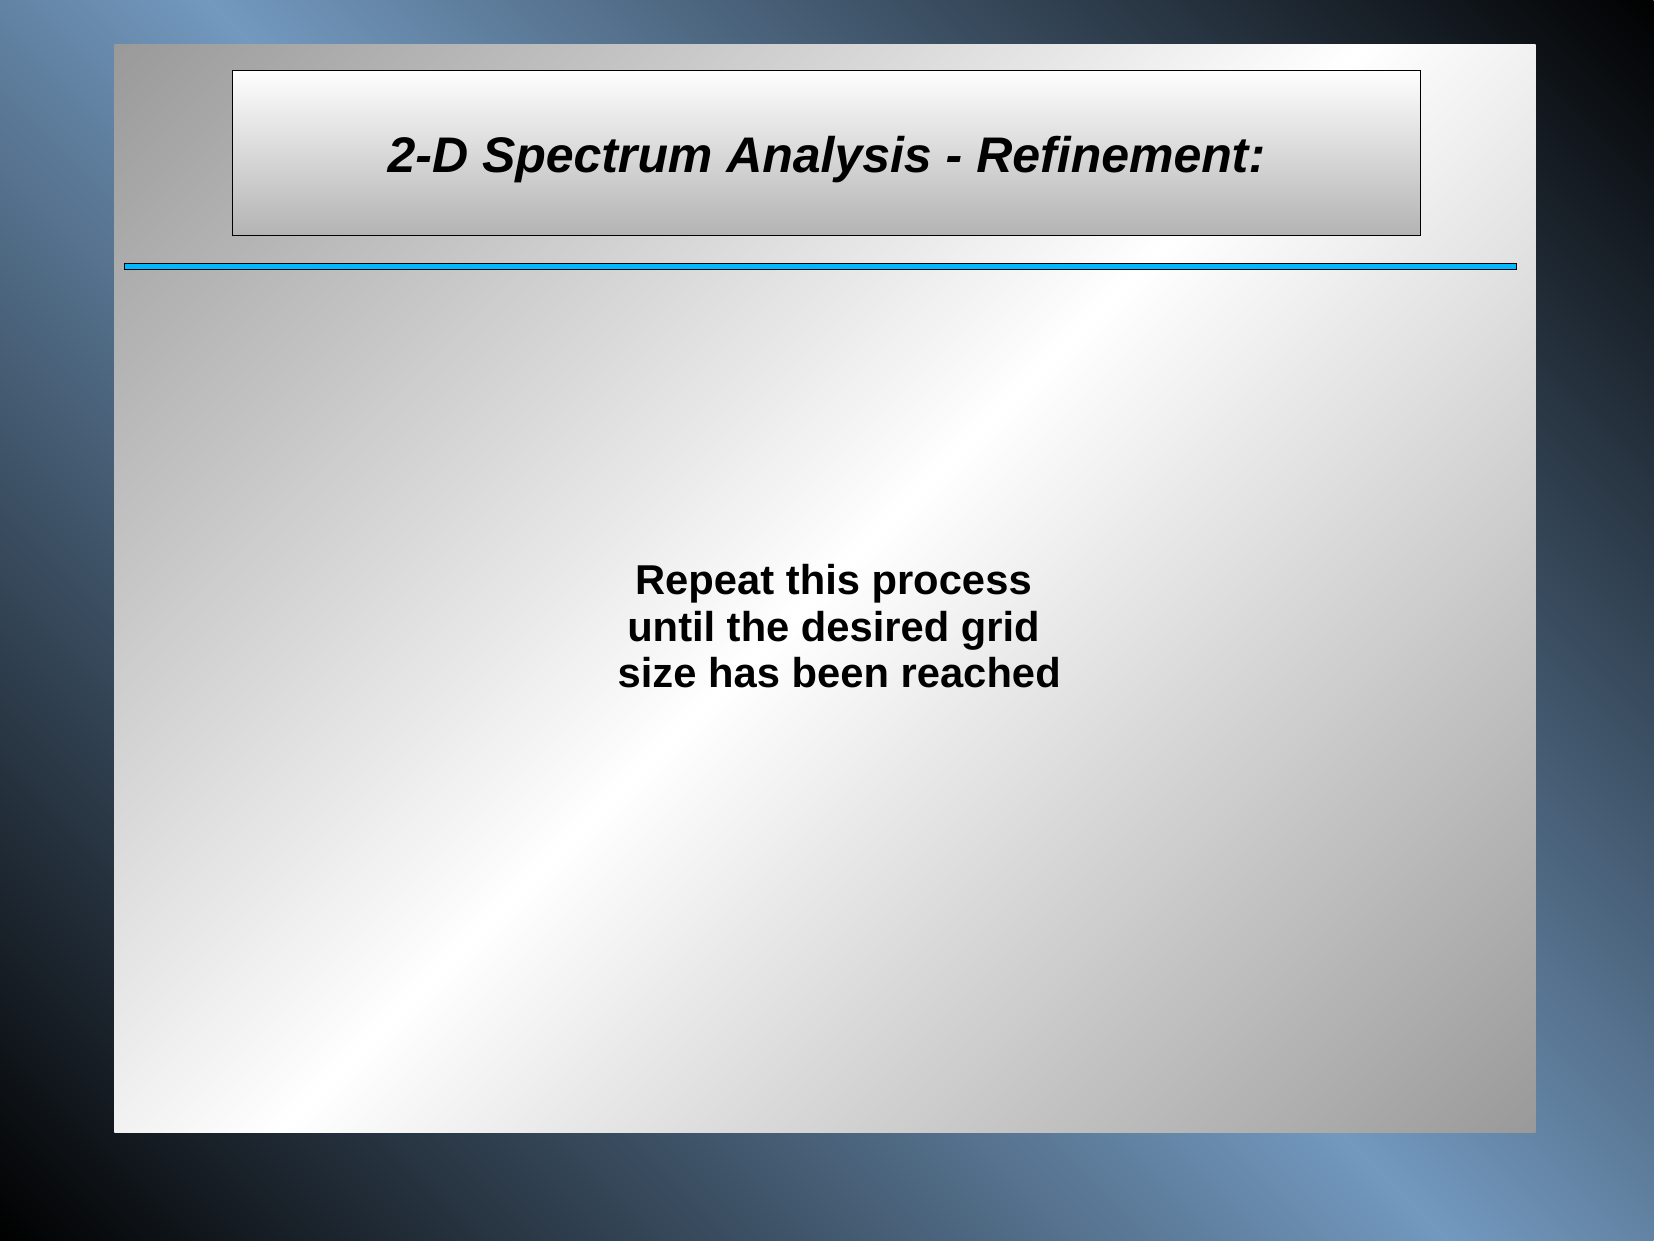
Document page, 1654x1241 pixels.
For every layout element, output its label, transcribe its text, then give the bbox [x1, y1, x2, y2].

text_box Repeat this process until the desired grid size has been reached [580, 557, 1074, 697]
text_box 2-D Spectrum Analysis - Refinement: [246, 127, 1407, 183]
text_box [124, 263, 1517, 270]
text_box [232, 70, 1421, 236]
